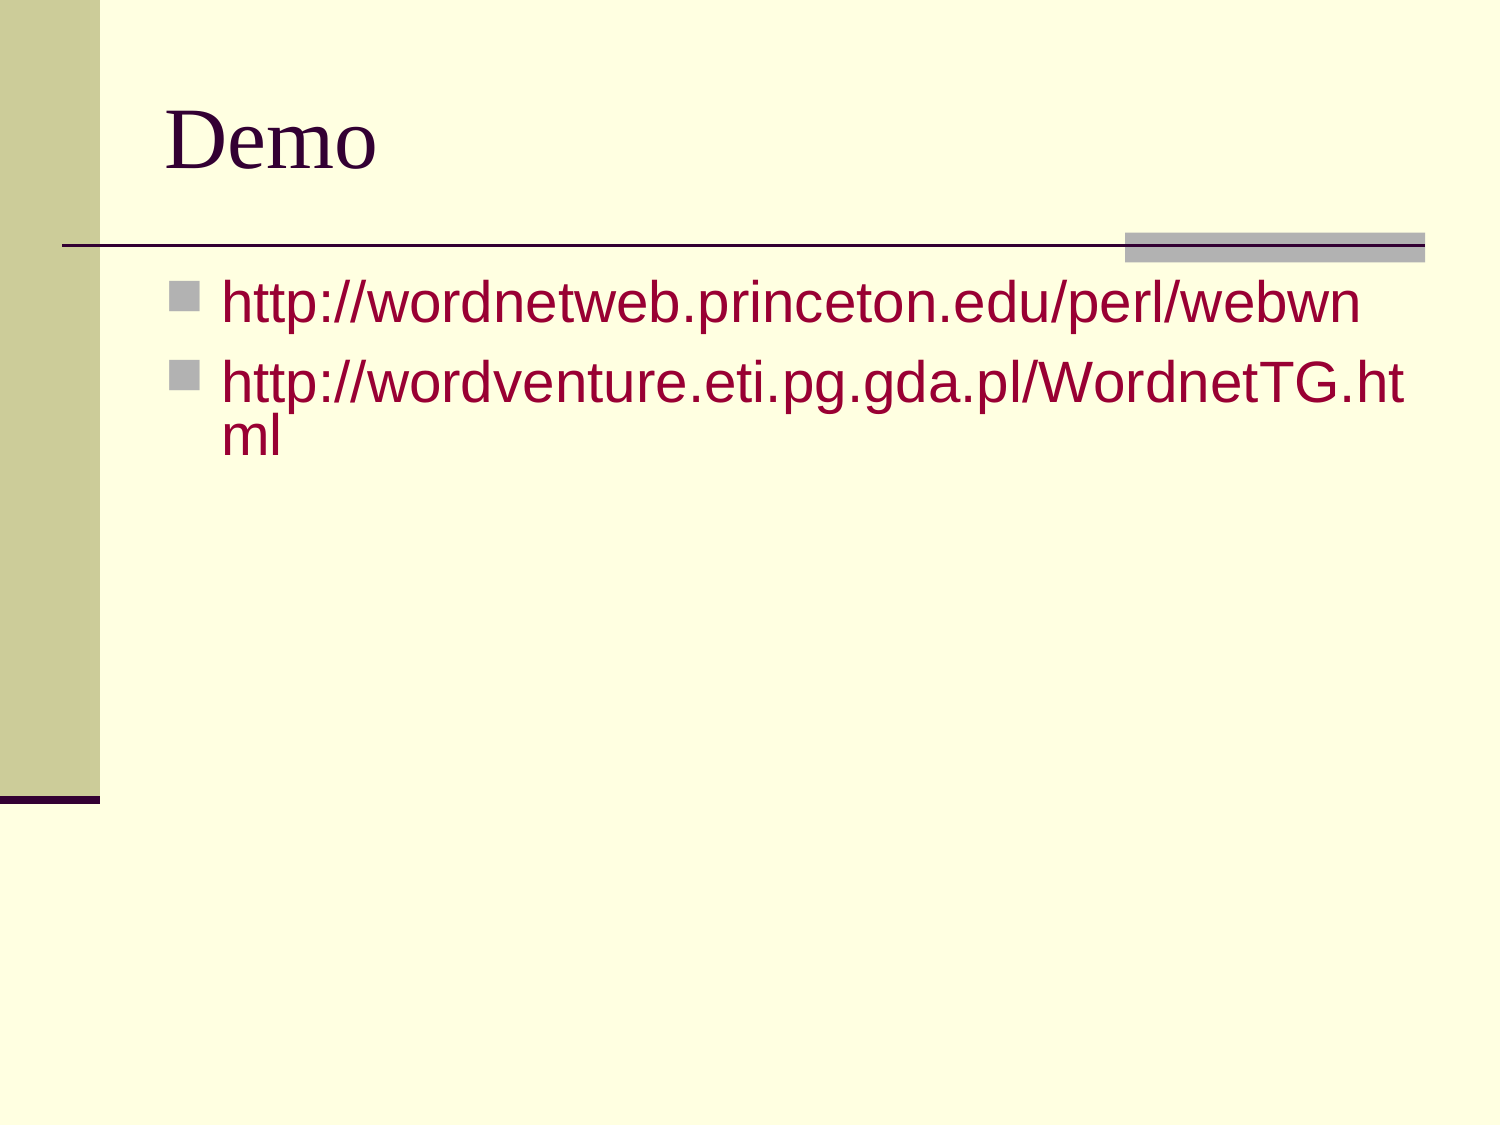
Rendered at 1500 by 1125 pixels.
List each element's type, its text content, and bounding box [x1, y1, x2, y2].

list http://wordnetweb.princeton.edu/perl/webwn http://wordventure.eti.pg.gda.pl/WordnetTG.html [150, 262, 1426, 1006]
title Demo [150, 45, 1426, 234]
